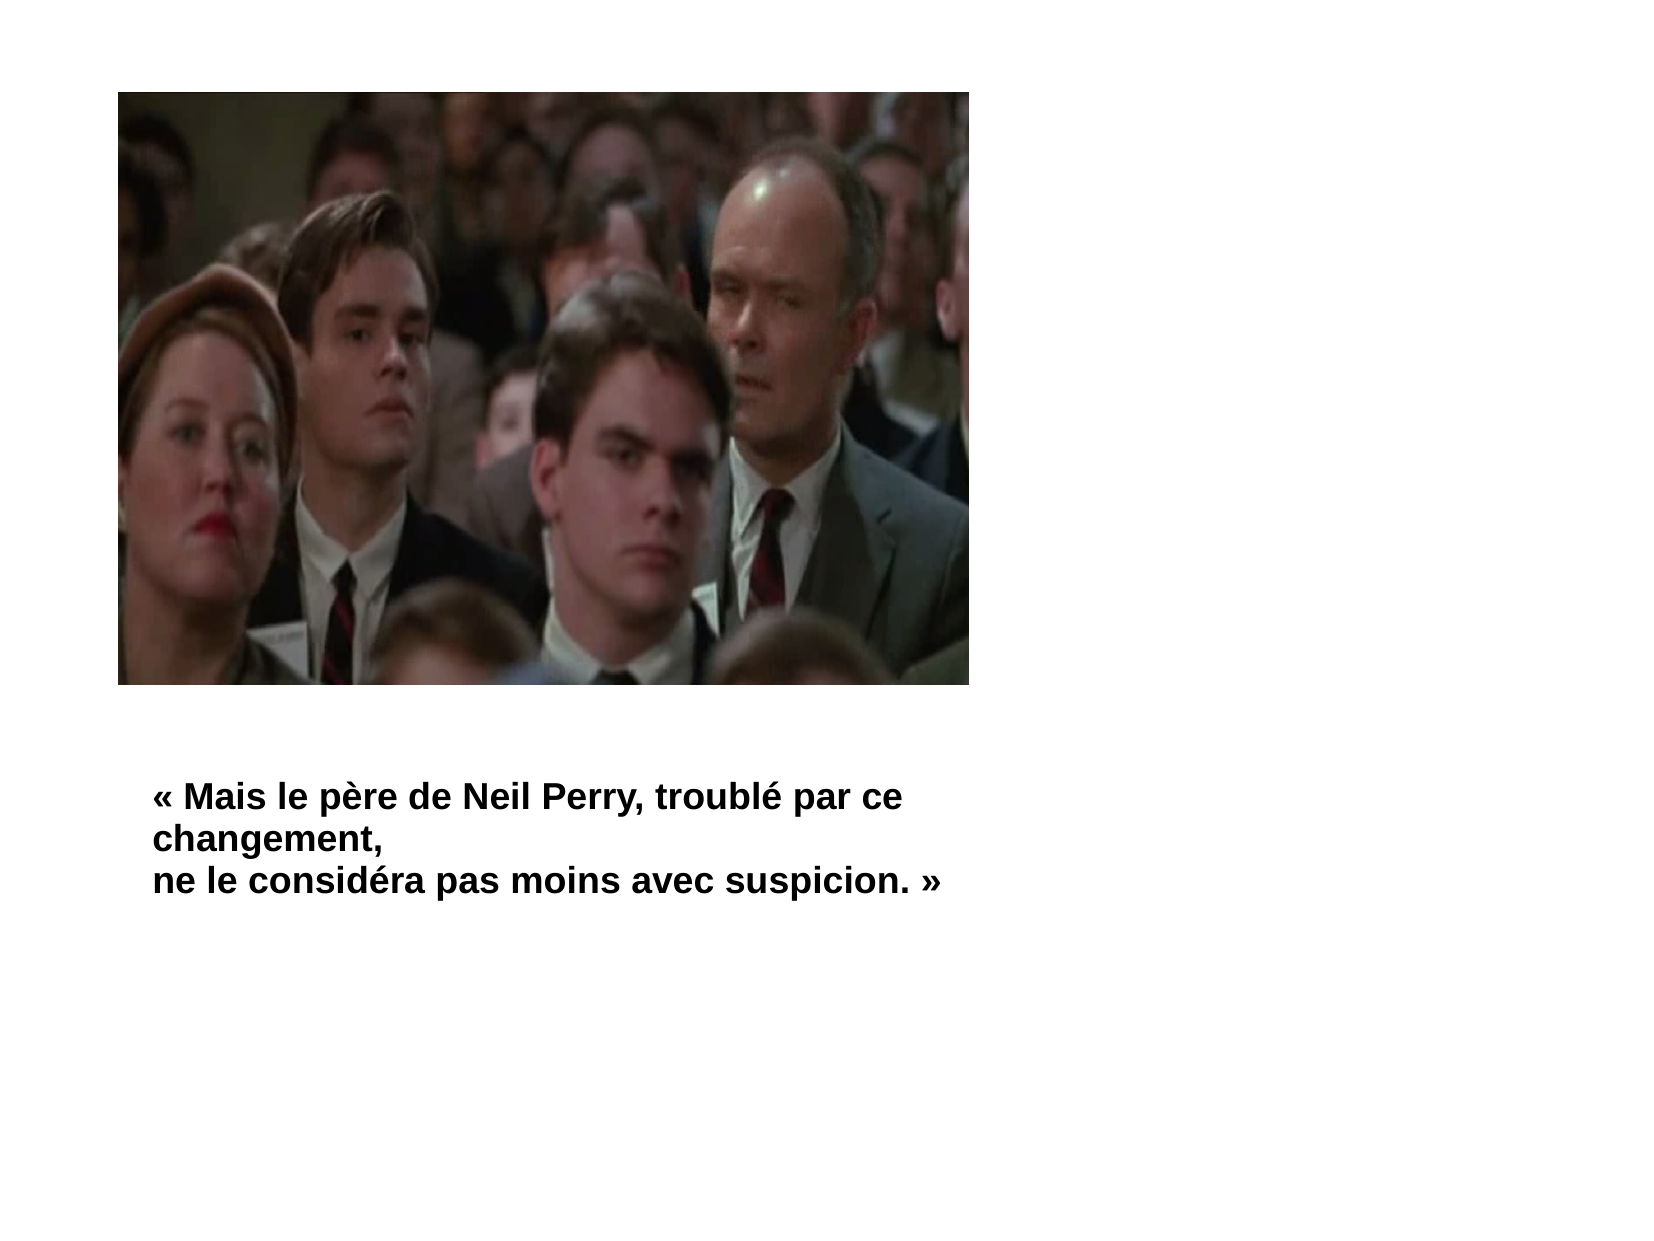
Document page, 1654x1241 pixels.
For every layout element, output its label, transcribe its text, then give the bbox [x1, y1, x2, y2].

picture [118, 92, 969, 686]
text_box « Mais le père de Neil Perry, troublé par ce changement, ne le considéra pas moins avec suspicion. » [137, 767, 1111, 913]
